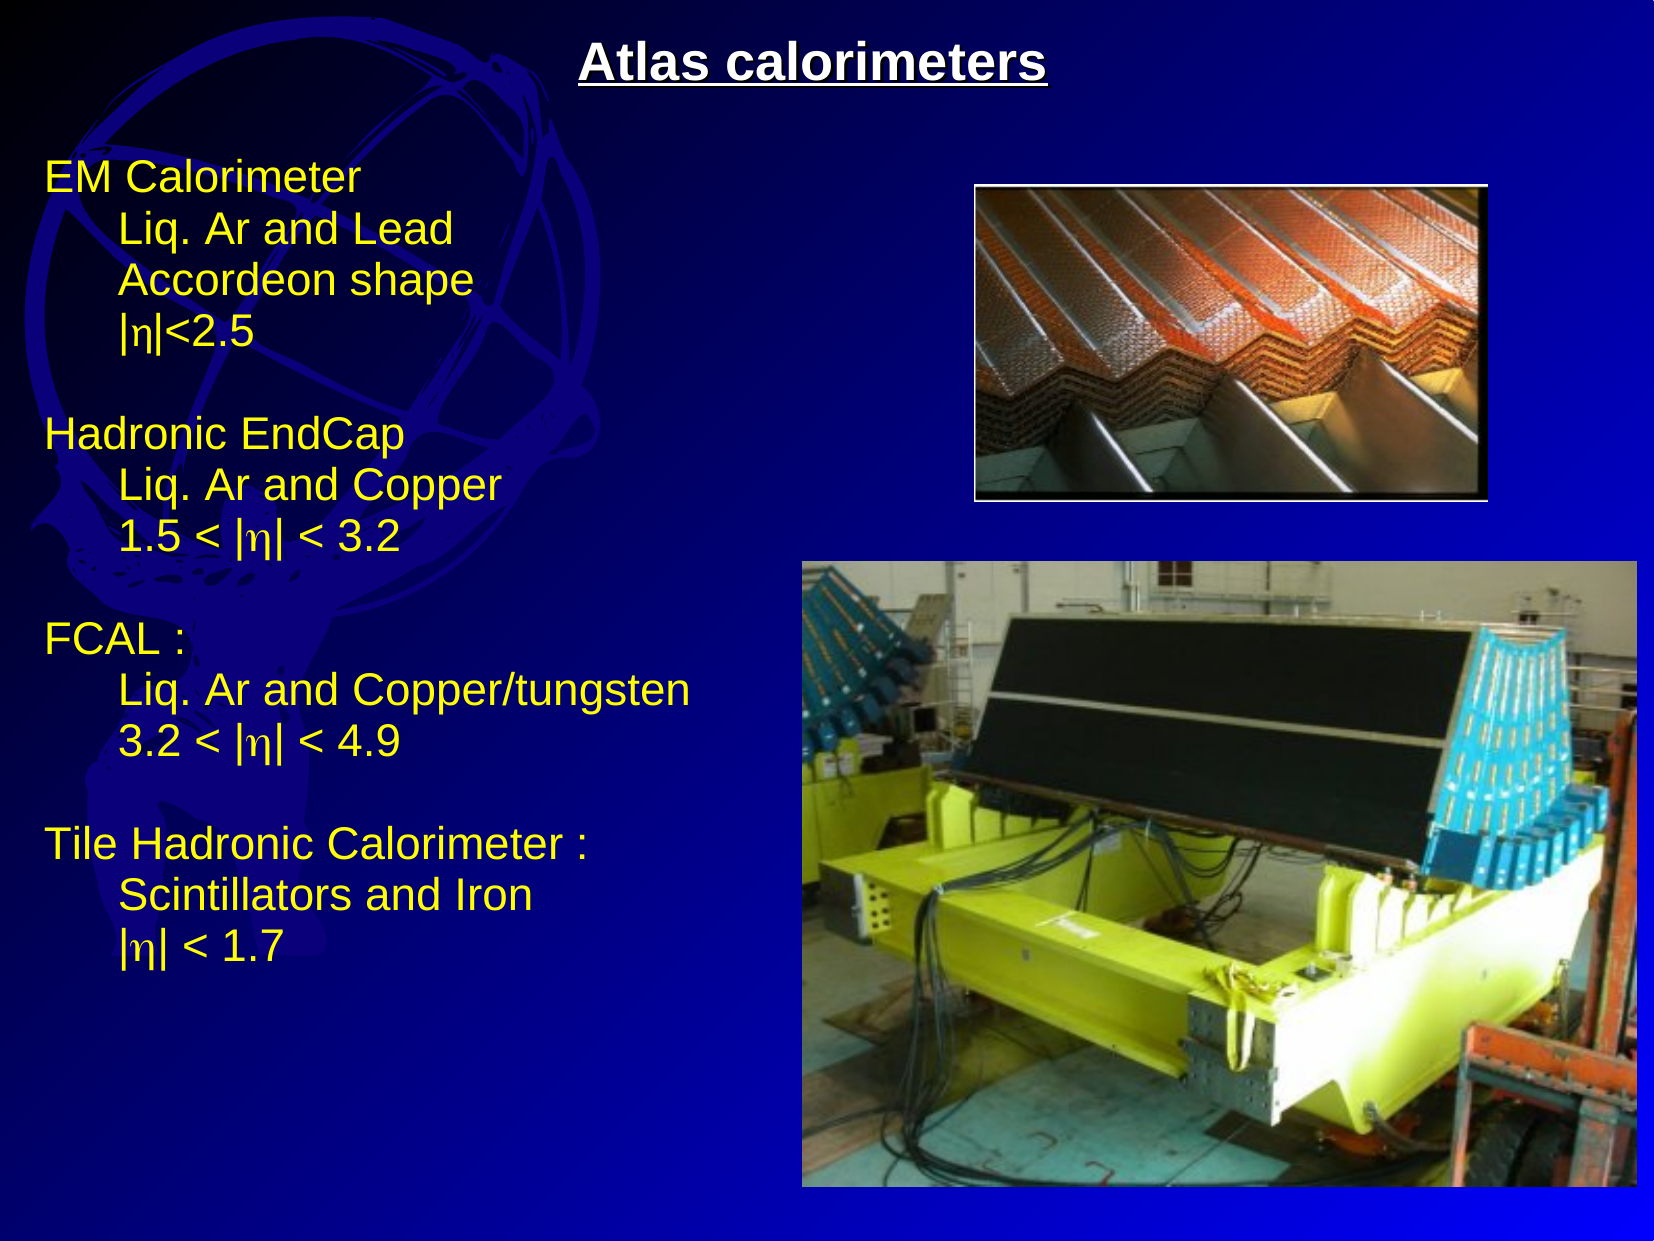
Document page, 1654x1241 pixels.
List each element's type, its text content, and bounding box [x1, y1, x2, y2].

picture [974, 184, 1488, 502]
text_box EM Calorimeter Liq. Ar and Lead Accordeon shape ||<2.5 Hadronic EndCap Liq. Ar and Copper 1.5 < || < 3.2 FCAL : Liq. Ar and Copper/tungsten 3.2 < || < 4.9 Tile Hadronic Calorimeter : Scintillators and Iron || < 1.7 [29, 143, 707, 1079]
text_box Atlas calorimeters [562, 23, 1063, 109]
picture [802, 561, 1637, 1187]
